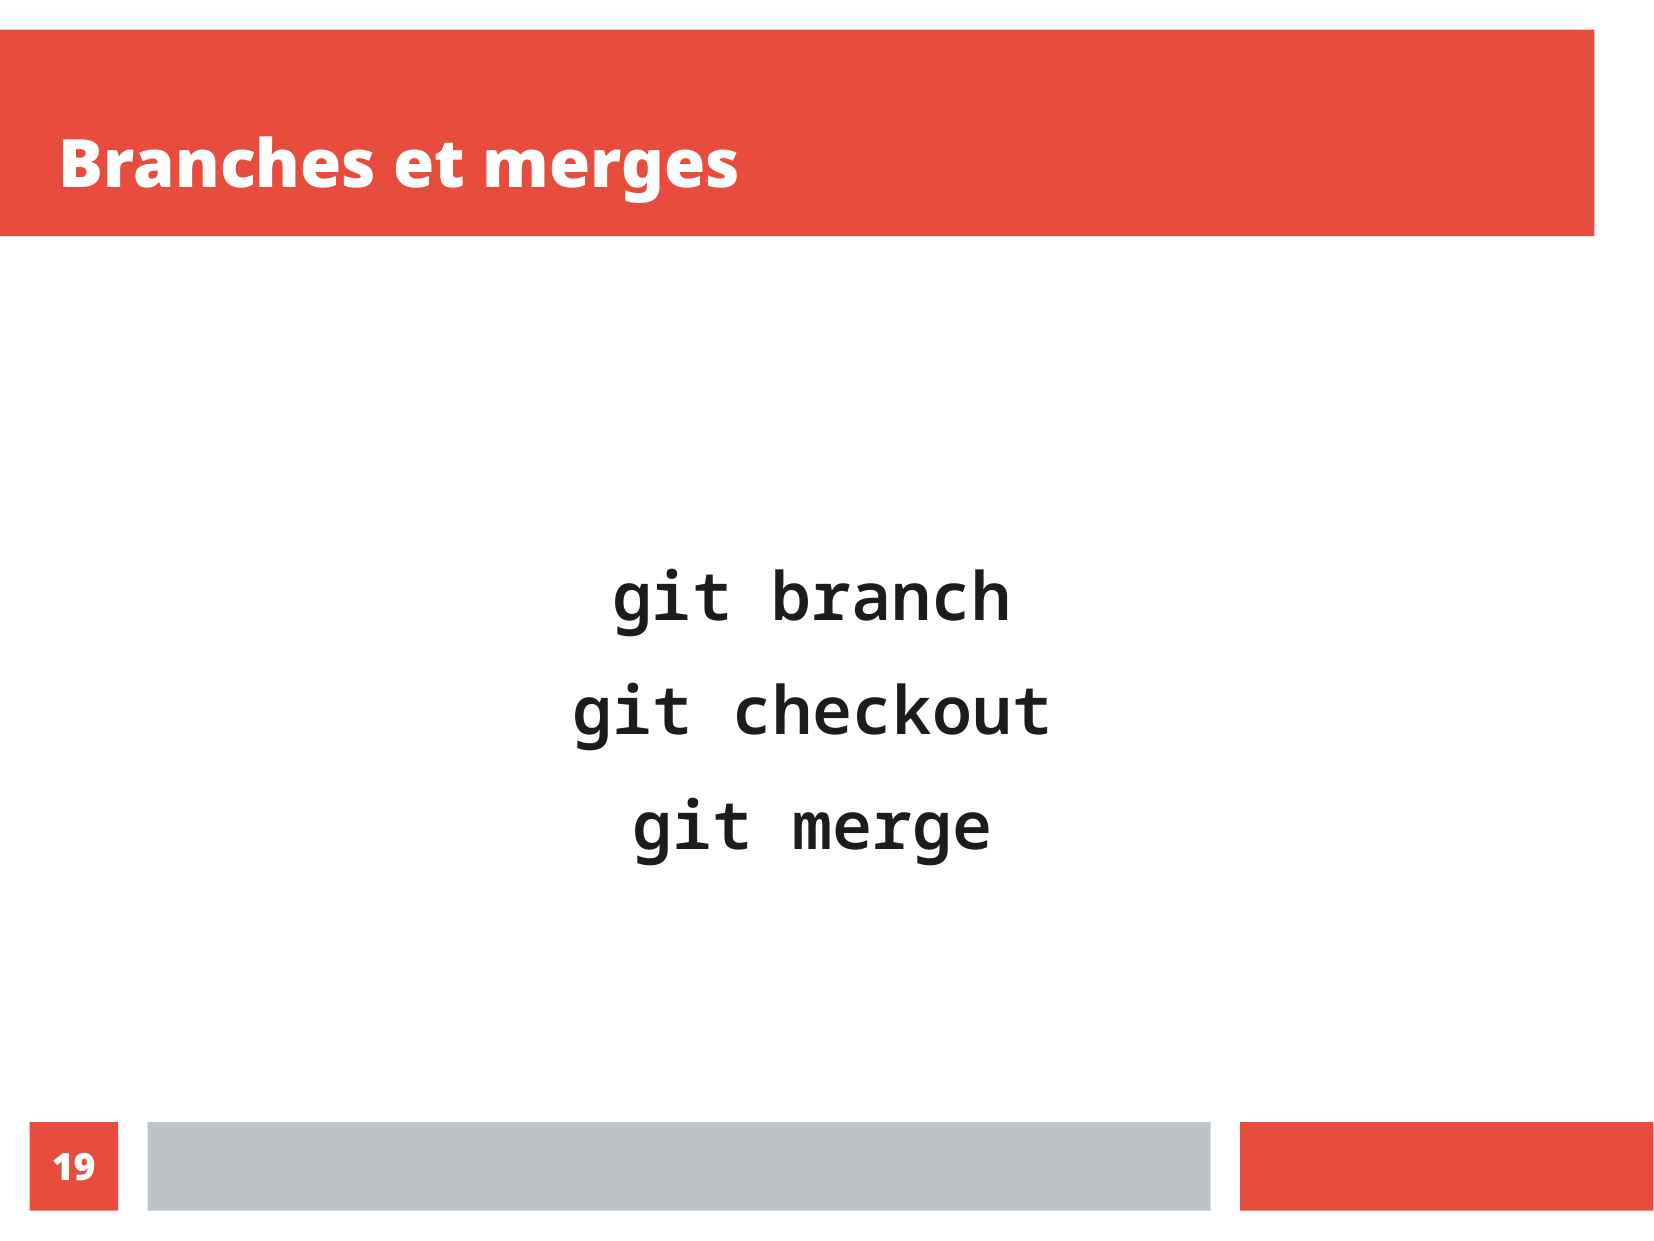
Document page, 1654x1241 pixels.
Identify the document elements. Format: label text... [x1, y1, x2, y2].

title Branches et merges [59, 59, 1595, 207]
list git branch git checkout git merge [59, 324, 1565, 1093]
